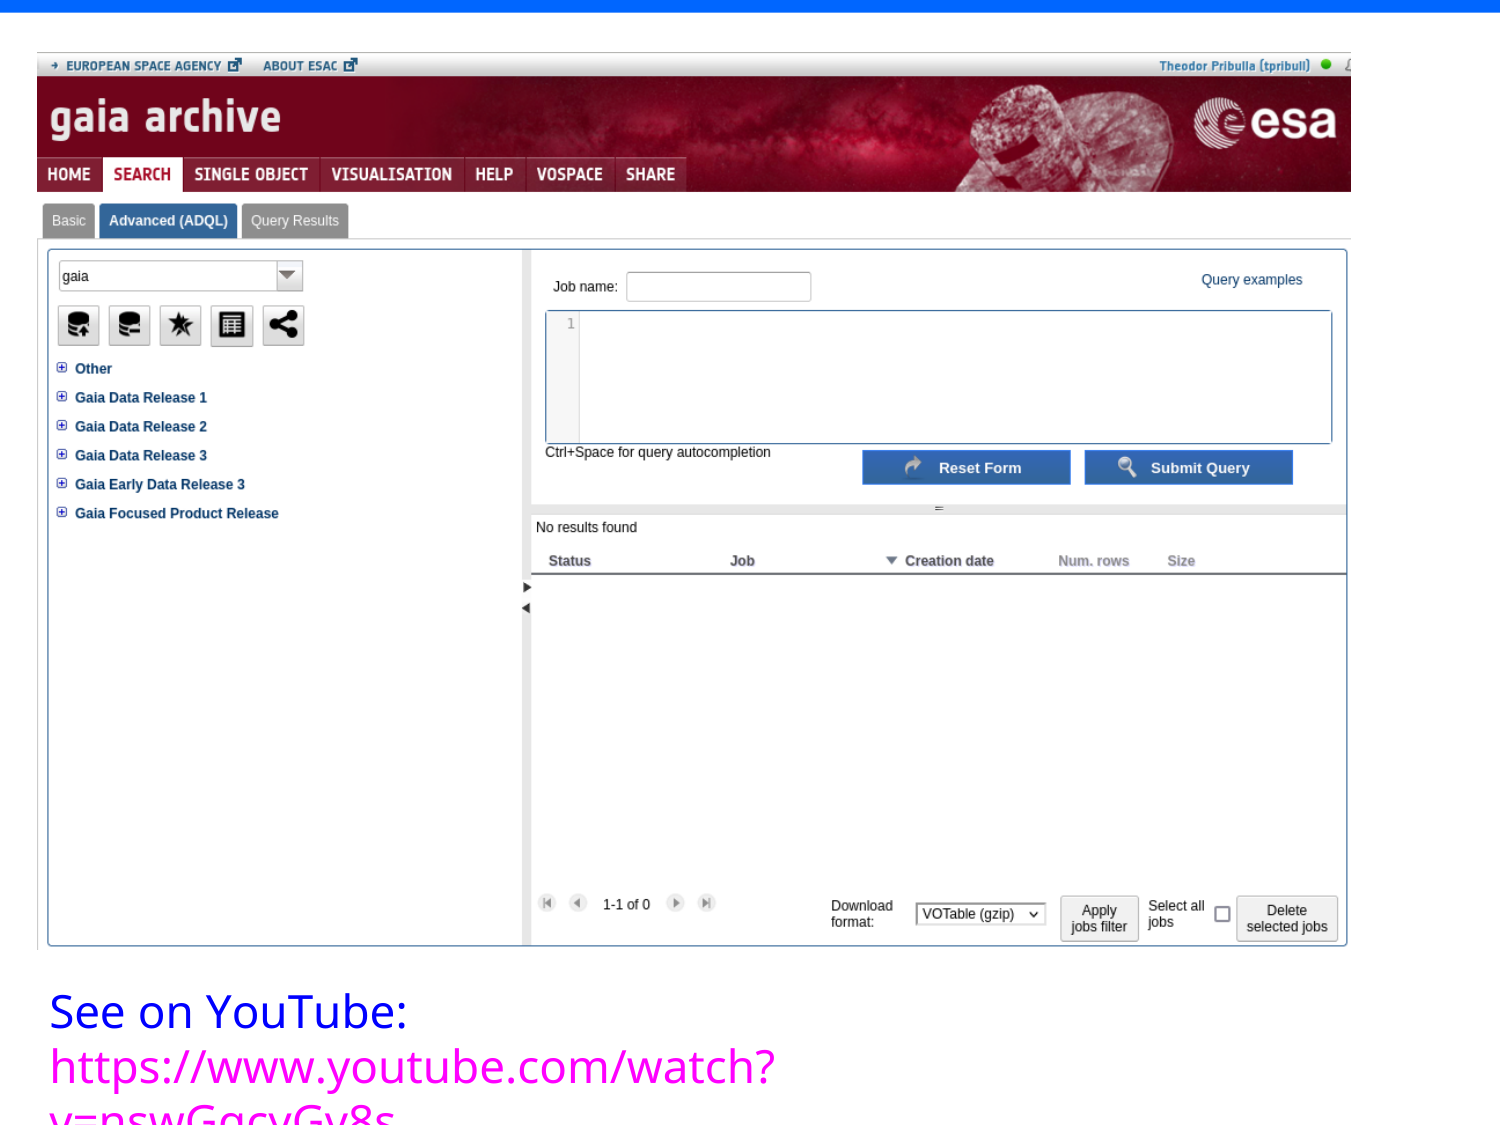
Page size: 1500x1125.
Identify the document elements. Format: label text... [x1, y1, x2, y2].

picture [37, 52, 1351, 950]
text_box See on YouTube: https://www.youtube.com/watch?v=nswGqcyGv8s [34, 975, 1088, 1100]
